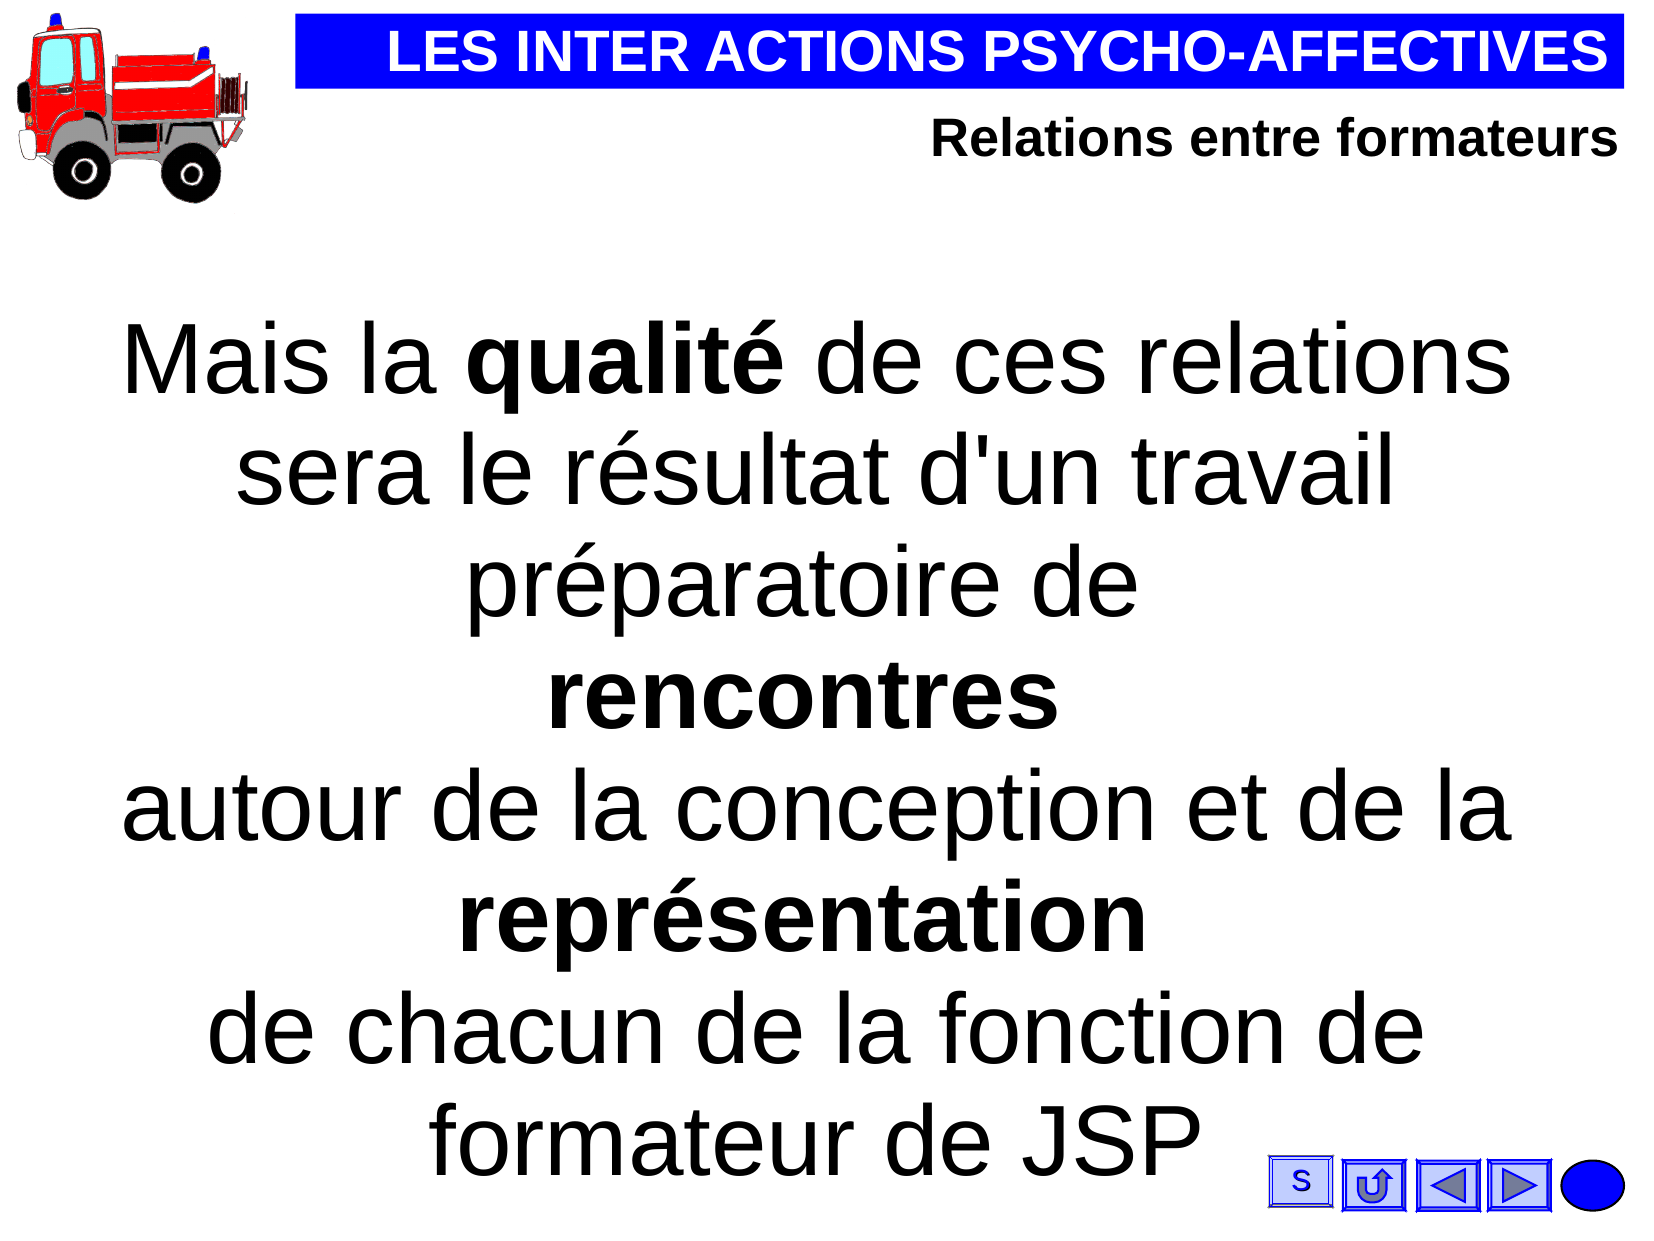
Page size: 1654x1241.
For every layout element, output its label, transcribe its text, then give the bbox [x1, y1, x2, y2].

picture [8, 8, 257, 216]
text_box Relations entre formateurs [915, 99, 1637, 176]
text_box [1571, 1204, 1614, 1211]
text_box Mais la qualité de ces relations sera le résultat d'un travail préparatoire de rencontres autour de la conception et de la représentation de chacun de la fonction de formateur de JSP [10, 295, 1625, 1204]
text_box LES INTER ACTIONS PSYCHO-AFFECTIVES [295, 13, 1625, 89]
